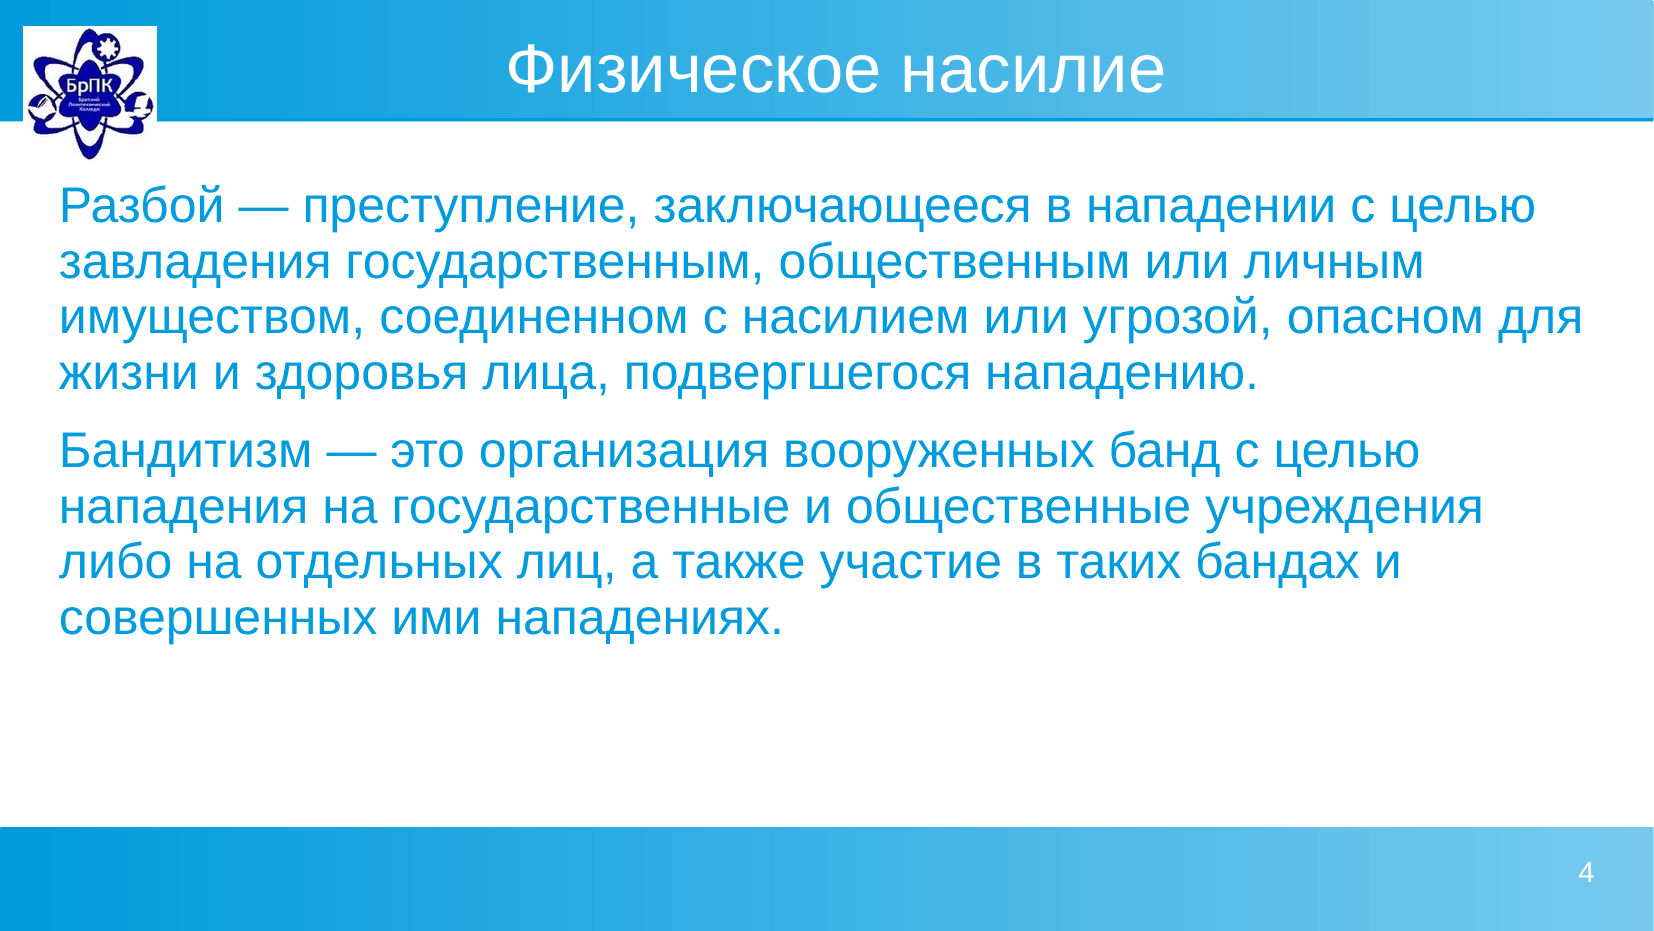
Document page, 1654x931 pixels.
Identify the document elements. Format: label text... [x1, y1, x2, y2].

title Физическое насилие [157, 30, 1595, 108]
picture [23, 27, 157, 161]
list Разбой — преступление, заключающееся в нападении с целью завладения государственным, общественным или личным имуществом, соединенном с насилием или угрозой, опасном для жизни и здоровья лица, подвергшегося нападению. Бандитизм — это организация вооруженных банд с целью нападения на государственные и общественные учреждения либо на отдельных лиц, а также участие в таких бандах и совершенных ими нападениях. [59, 177, 1595, 768]
